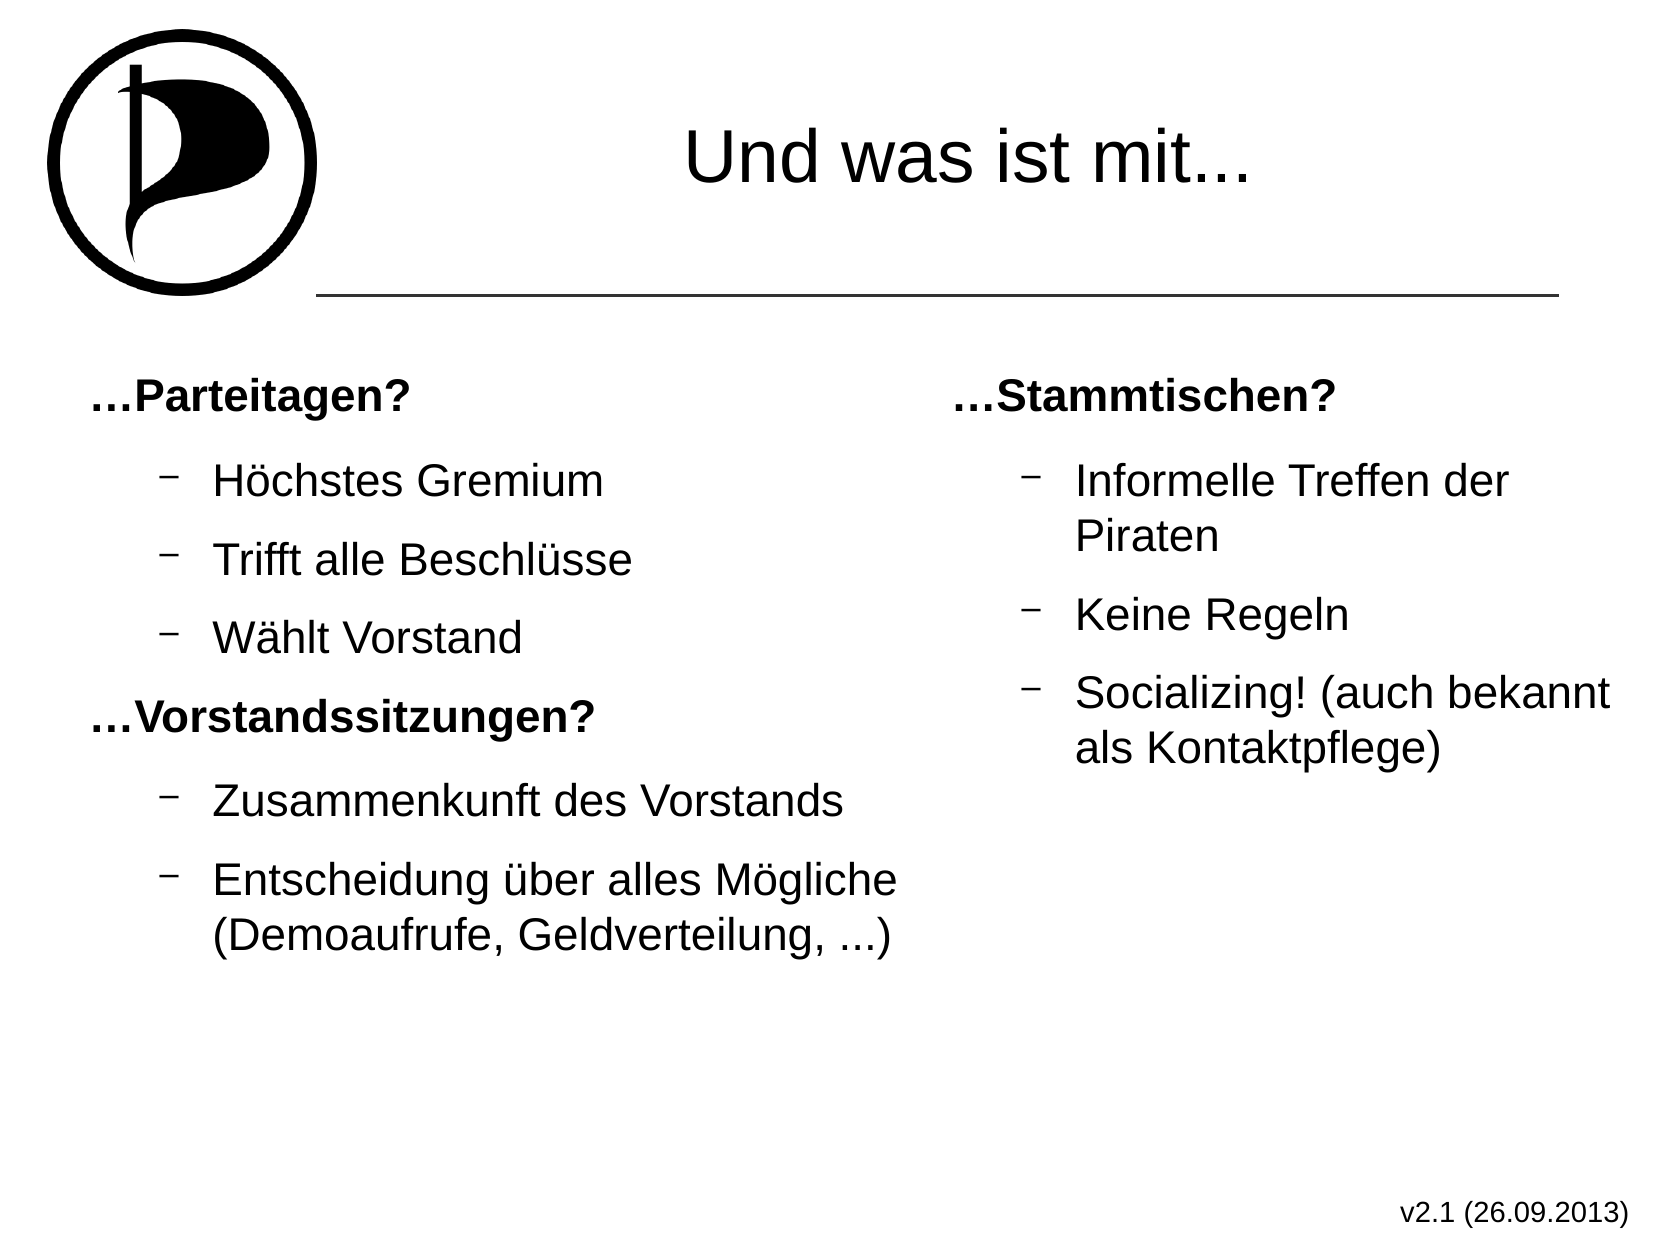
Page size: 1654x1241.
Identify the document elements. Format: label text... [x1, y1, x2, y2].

picture [47, 29, 317, 296]
list …Stammtischen? Informelle Treffen der Piraten Keine Regeln Socializing! (auch bekannt als Kontaktpflege) [933, 366, 1619, 1188]
list v2.1 (26.09.2013) [1358, 1192, 1654, 1241]
title Und was ist mit... [366, 49, 1571, 257]
list …Parteitagen? Höchstes Gremium Trifft alle Beschlüsse Wählt Vorstand …Vorstandssitzungen? Zusammenkunft des Vorstands Entscheidung über alles Mögliche (Demoaufrufe, Geldverteilung, ...) [70, 366, 922, 1188]
